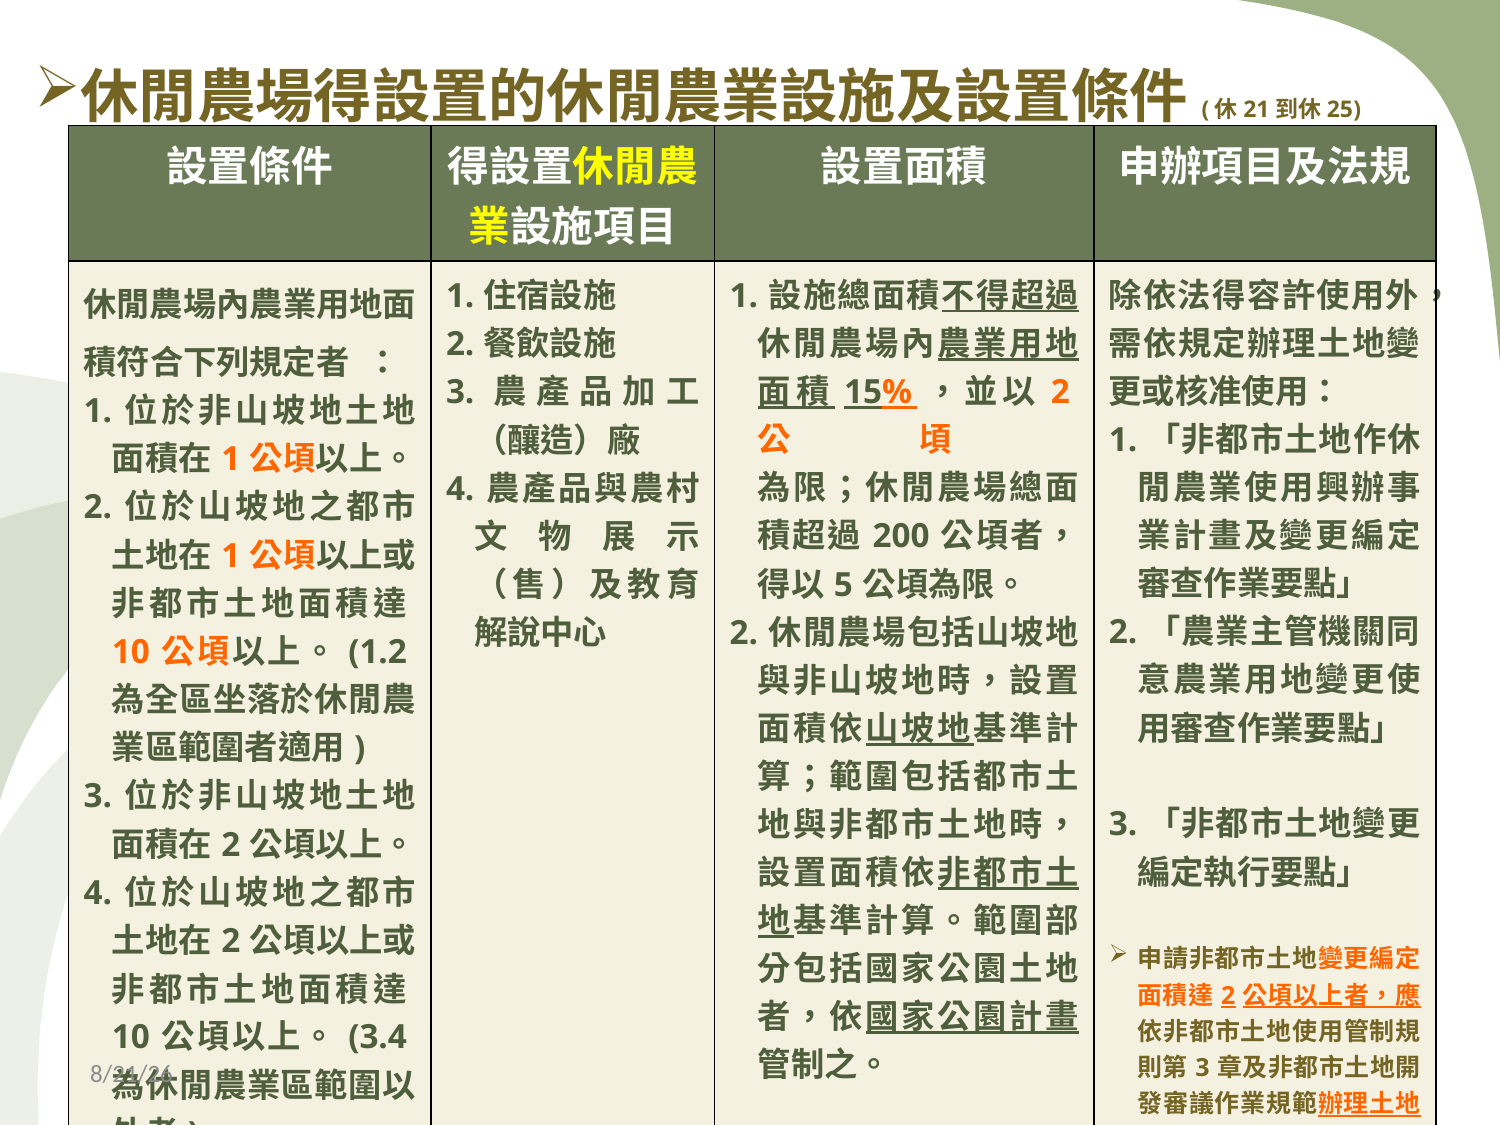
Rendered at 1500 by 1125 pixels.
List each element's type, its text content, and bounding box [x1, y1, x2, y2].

table_header 申辦項目及法規 [1095, 137, 1435, 260]
table_cell 休閒農場內農業用地面積符合下列規定者 ： 1.位於非山坡地土地面積在1公頃以上。 2.位於山坡地之都市土地在1公頃以上或非都市土地面積達10公頃以上。(1.2為全區坐落於休閒農業區範圍者適用) 3.位於非山坡地土地面積在2公頃以上。 4.位於山坡地之都市土地在2公頃以上或非都市土地面積達10公頃以上。(3.4為休閒農業區範圍以外者) [69, 262, 430, 1125]
table_cell 1.住宿設施 2.餐飲設施 3.農產品加工（釀造）廠 4.農產品與農村文物展示（售）及教育解說中心 [432, 262, 714, 1125]
table_header 設置條件 [69, 137, 430, 260]
table_header 得設置休閒農業設施項目 [432, 137, 714, 260]
table_cell 除依法得容許使用外，需依規定辦理土地變更或核准使用： 1.「非都市土地作休閒農業使用興辦事業計畫及變更編定審查作業要點」 2.「農業主管機關同意農業用地變更使用審查作業要點」 3.「非都市土地變更編定執行要點」 申請非都市土地變更編定面積達2公頃以上者，應依非都市土地使用管制規則第3章及非都市土地開發審議作業規範辦理土地使用分區變更。 [1095, 262, 1435, 1125]
slide_number 11/8/18 [75, 1042, 425, 1103]
table_cell 1.設施總面積不得超過休閒農場內農業用地面積15%，並以2公頃 為限；休閒農場總面積超過200公頃者，得以5公頃為限。 2.休閒農場包括山坡地與非山坡地時，設置面積依山坡地基準計算；範圍包括都市土地與非都市土地時，設置面積依非都市土地基準計算。範圍部分包括國家公園土地者，依國家公園計畫管制之。 [715, 262, 1093, 1125]
text_box 休閒農場得設置的休閒農業設施及設置條件(休21到休25) [19, 44, 1485, 137]
table_header 設置面積 [715, 137, 1093, 260]
